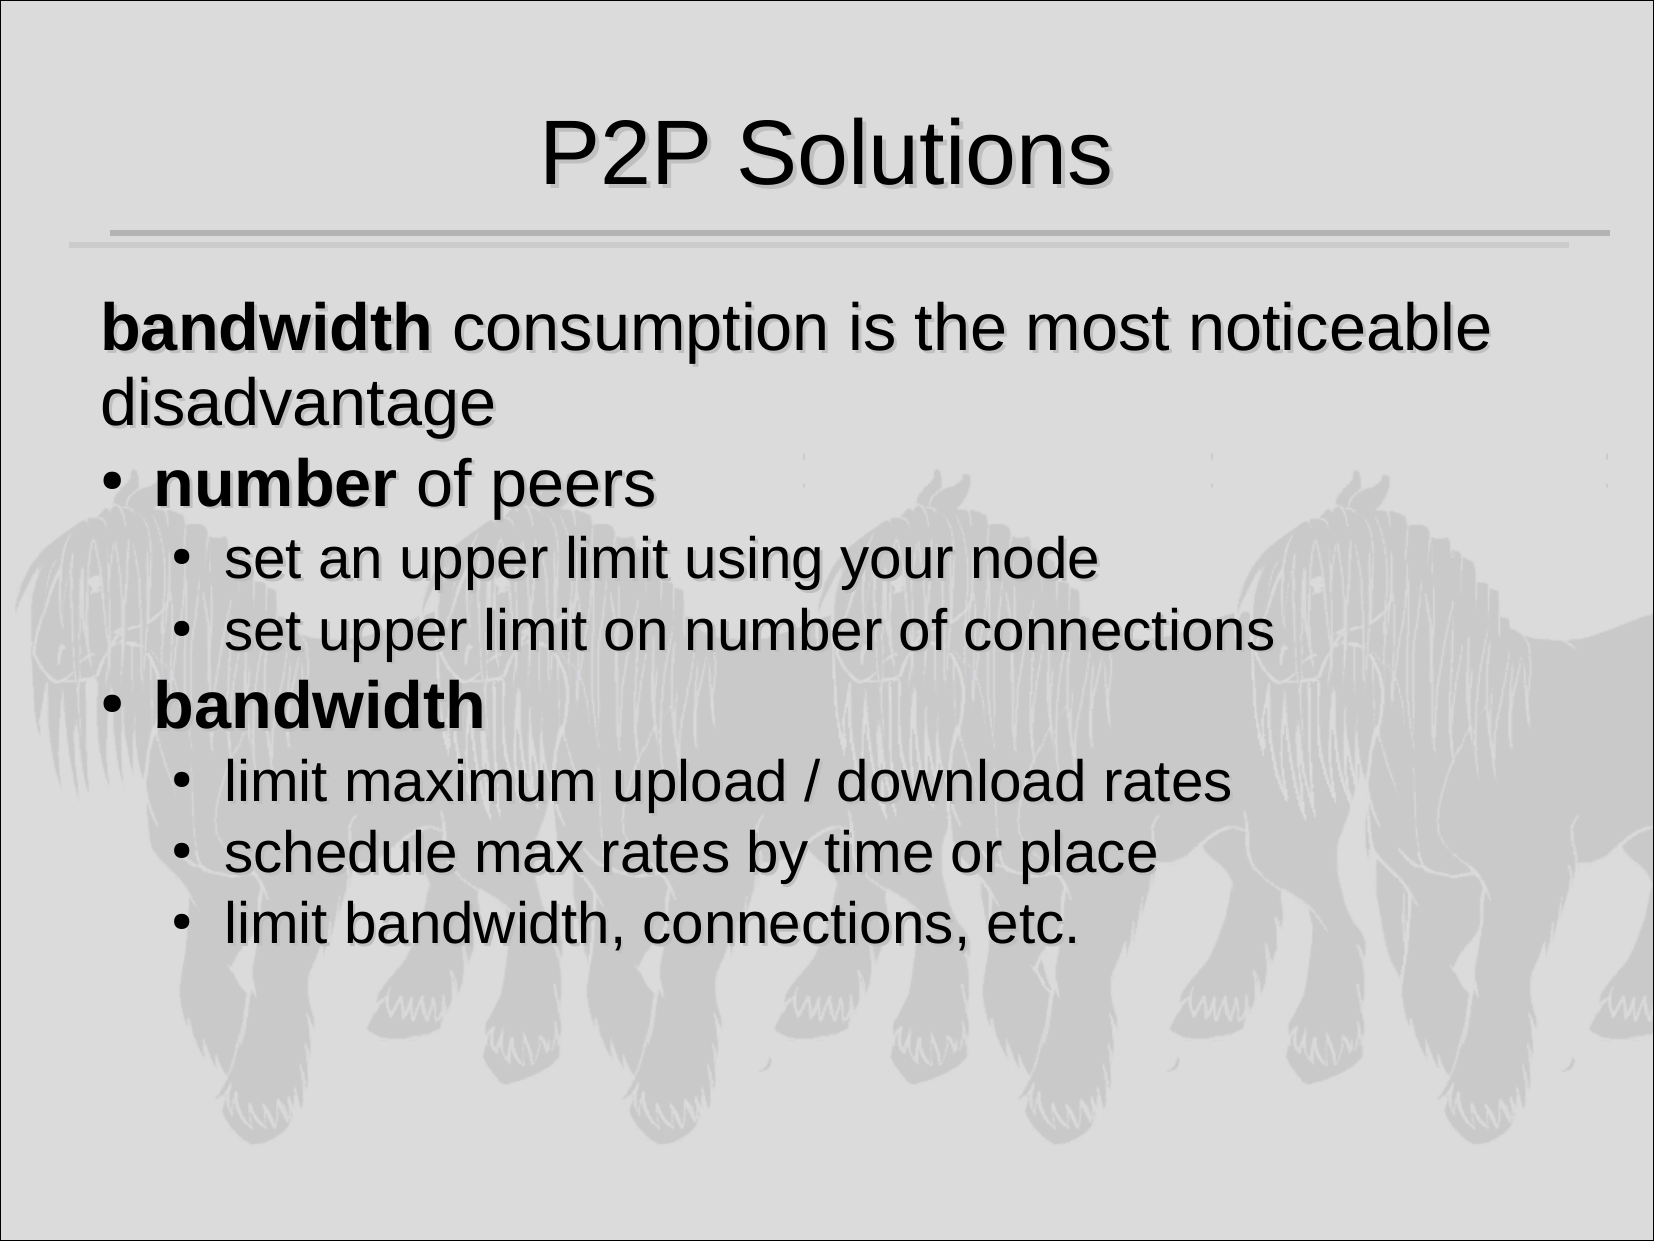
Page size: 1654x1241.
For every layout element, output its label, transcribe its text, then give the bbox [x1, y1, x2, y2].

title P2P Solutions [82, 56, 1571, 250]
list bandwidth consumption is the most noticeable disadvantage number of peers set an upper limit using your node set upper limit on number of connections bandwidth limit maximum upload / download rates schedule max rates by time or place limit bandwidth, connections, etc. [82, 290, 1571, 1094]
